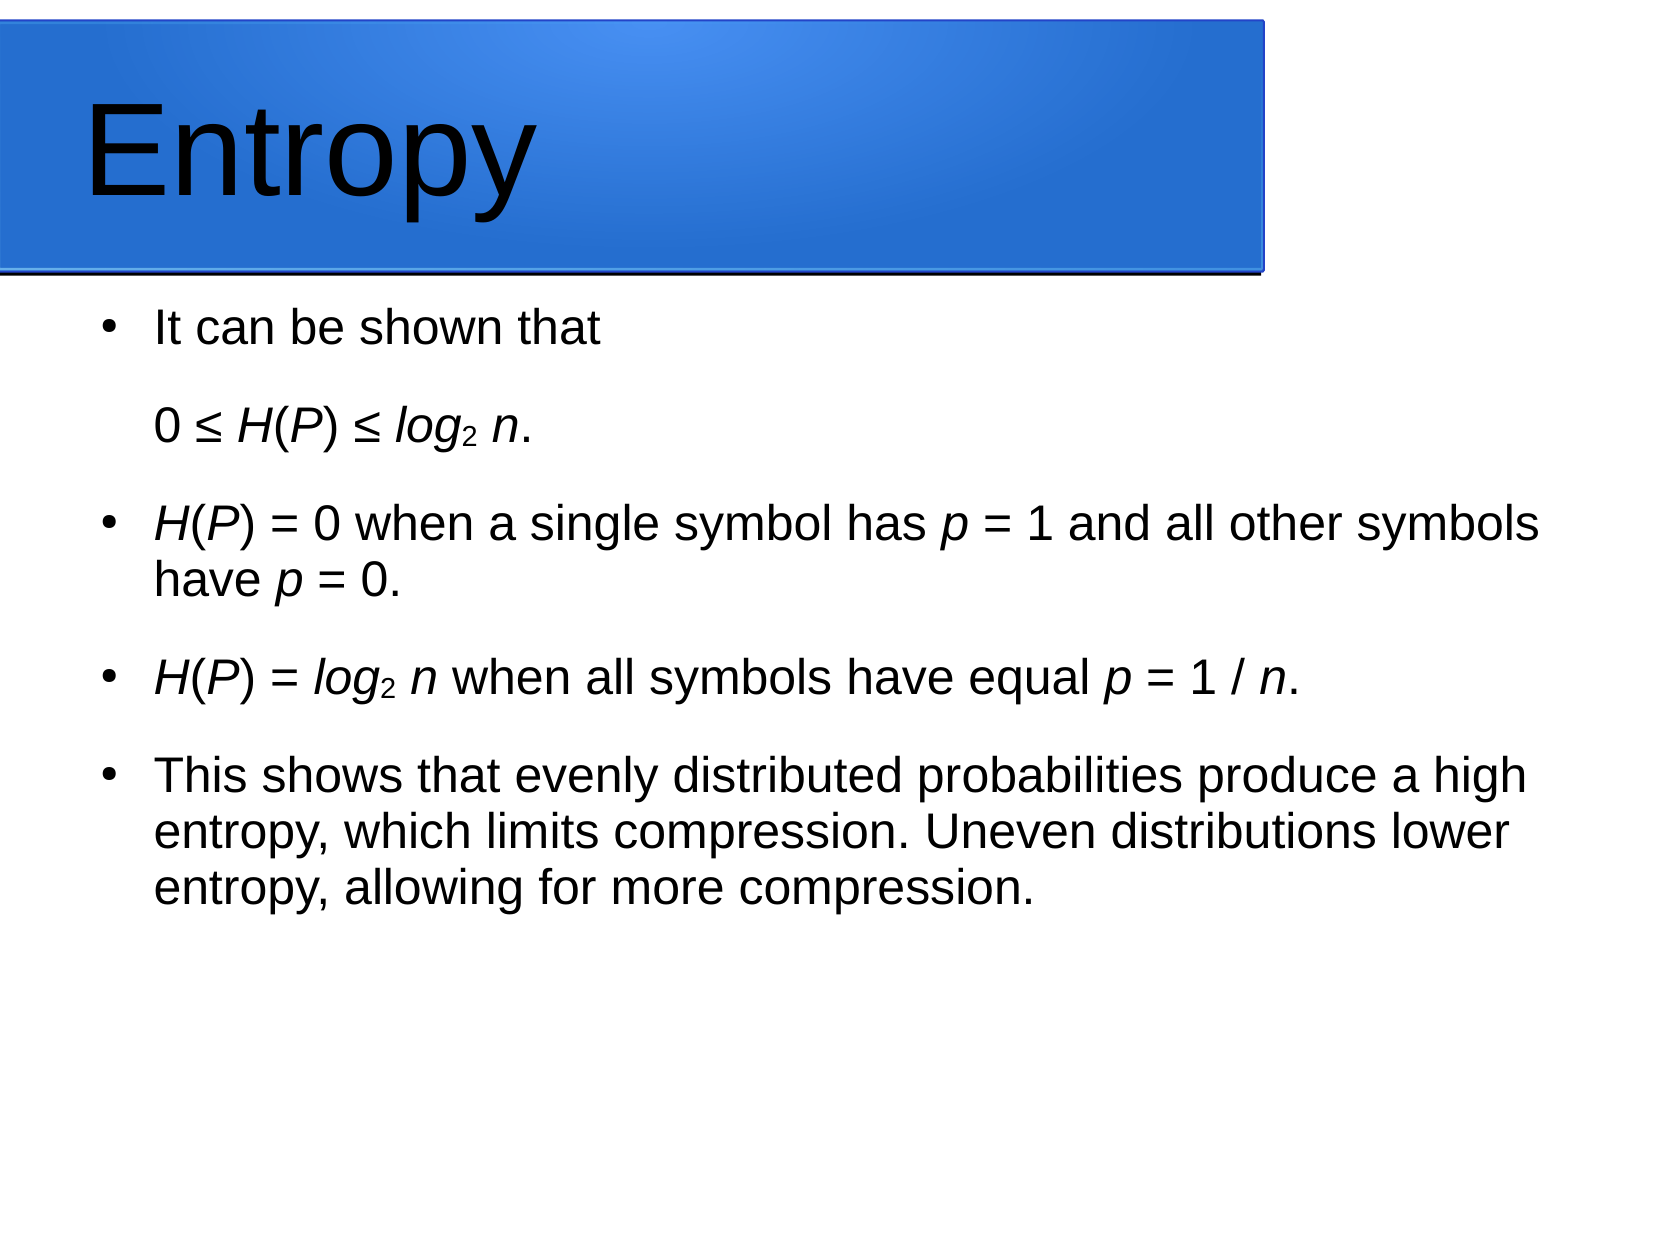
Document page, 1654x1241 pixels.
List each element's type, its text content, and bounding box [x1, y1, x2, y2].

title Entropy [82, 47, 1235, 252]
list It can be shown that 0 ≤ H(P) ≤ log2 n. H(P) = 0 when a single symbol has p = 1 and all other symbols have p = 0. H(P) = log2 n when all symbols have equal p = 1 / n. This shows that evenly distributed probabilities produce a high entropy, which limits compression. Uneven distributions lower entropy, allowing for more compression. [82, 299, 1571, 1019]
